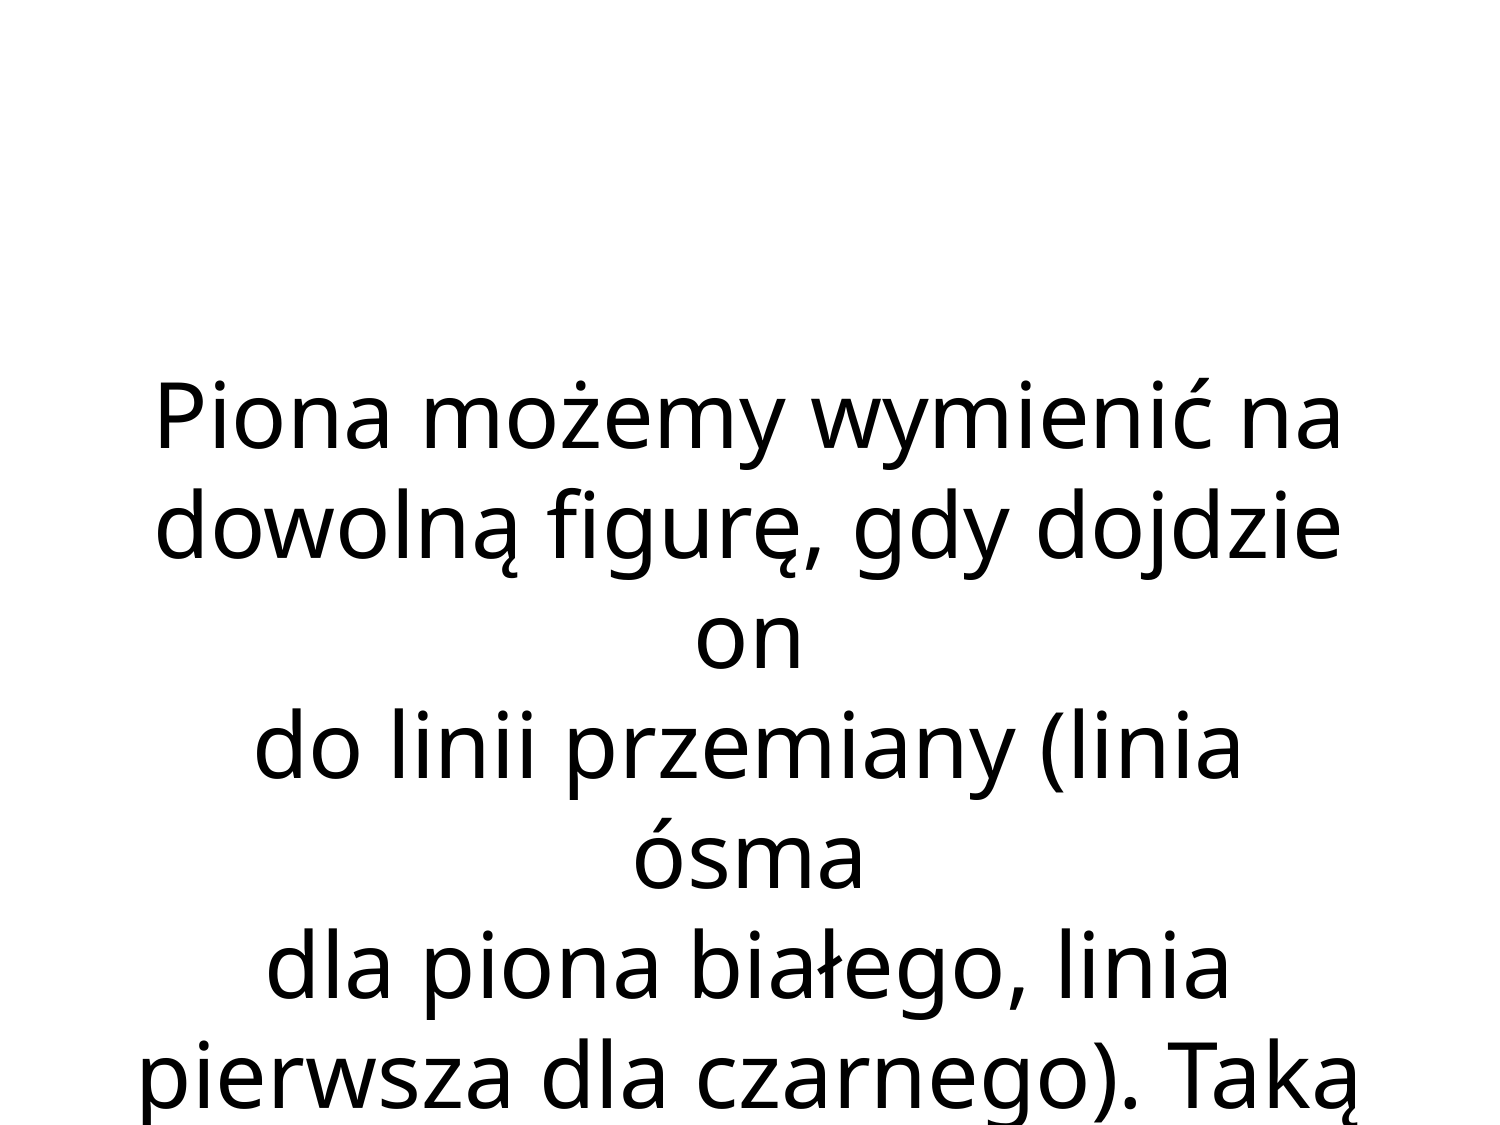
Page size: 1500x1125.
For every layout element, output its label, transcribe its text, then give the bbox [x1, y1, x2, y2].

subtitle [225, 637, 1275, 925]
title Piona możemy wymienić na dowolną figurę, gdy dojdzie on do linii przemiany (linia ósma dla piona białego, linia pierwsza dla czarnego). Taką sytuację nazywamy przemianą piona. [112, 349, 1388, 591]
